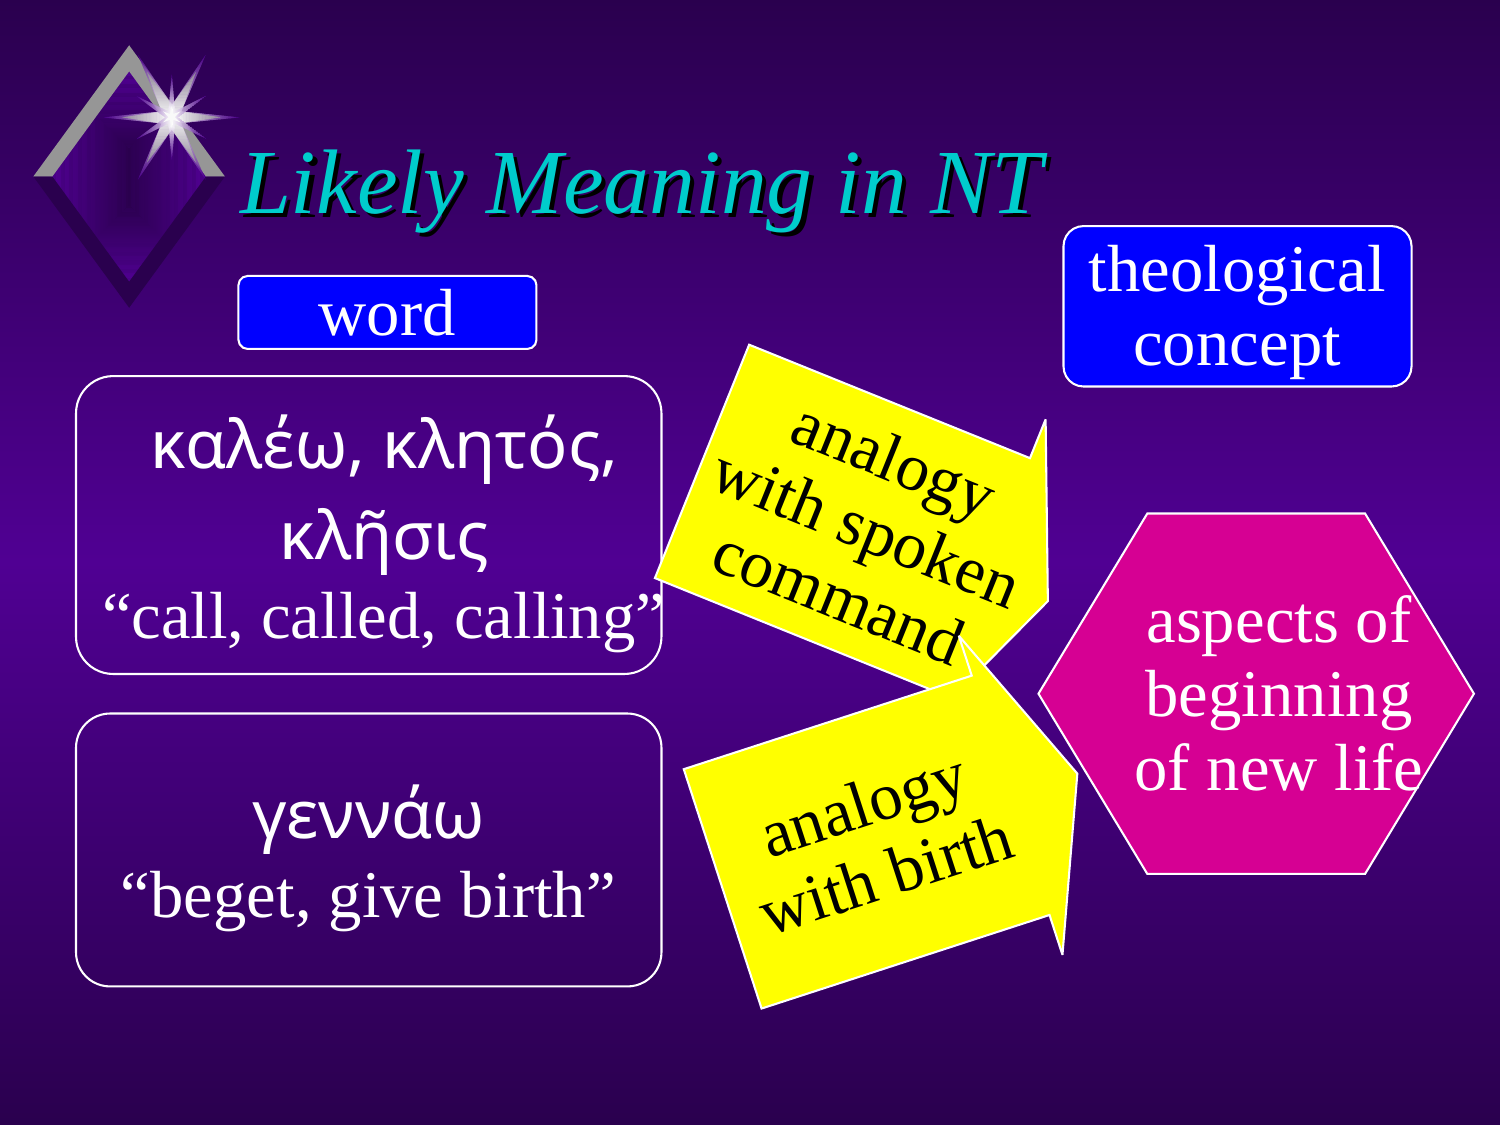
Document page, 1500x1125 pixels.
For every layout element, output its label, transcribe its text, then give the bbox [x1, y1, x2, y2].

text_box analogy with spoken command [654, 344, 1048, 689]
title Likely Meaning in NT [224, 78, 1463, 288]
text_box word [238, 275, 537, 349]
text_box aspects of beginning of new life [1038, 513, 1474, 874]
text_box καλέω, κλητός, κλῆσις “call, called, calling” [76, 376, 662, 674]
text_box γεννάω “beget, give birth” [76, 713, 662, 987]
text_box theological concept [1063, 226, 1412, 387]
text_box analogy with birth [683, 635, 1078, 1009]
